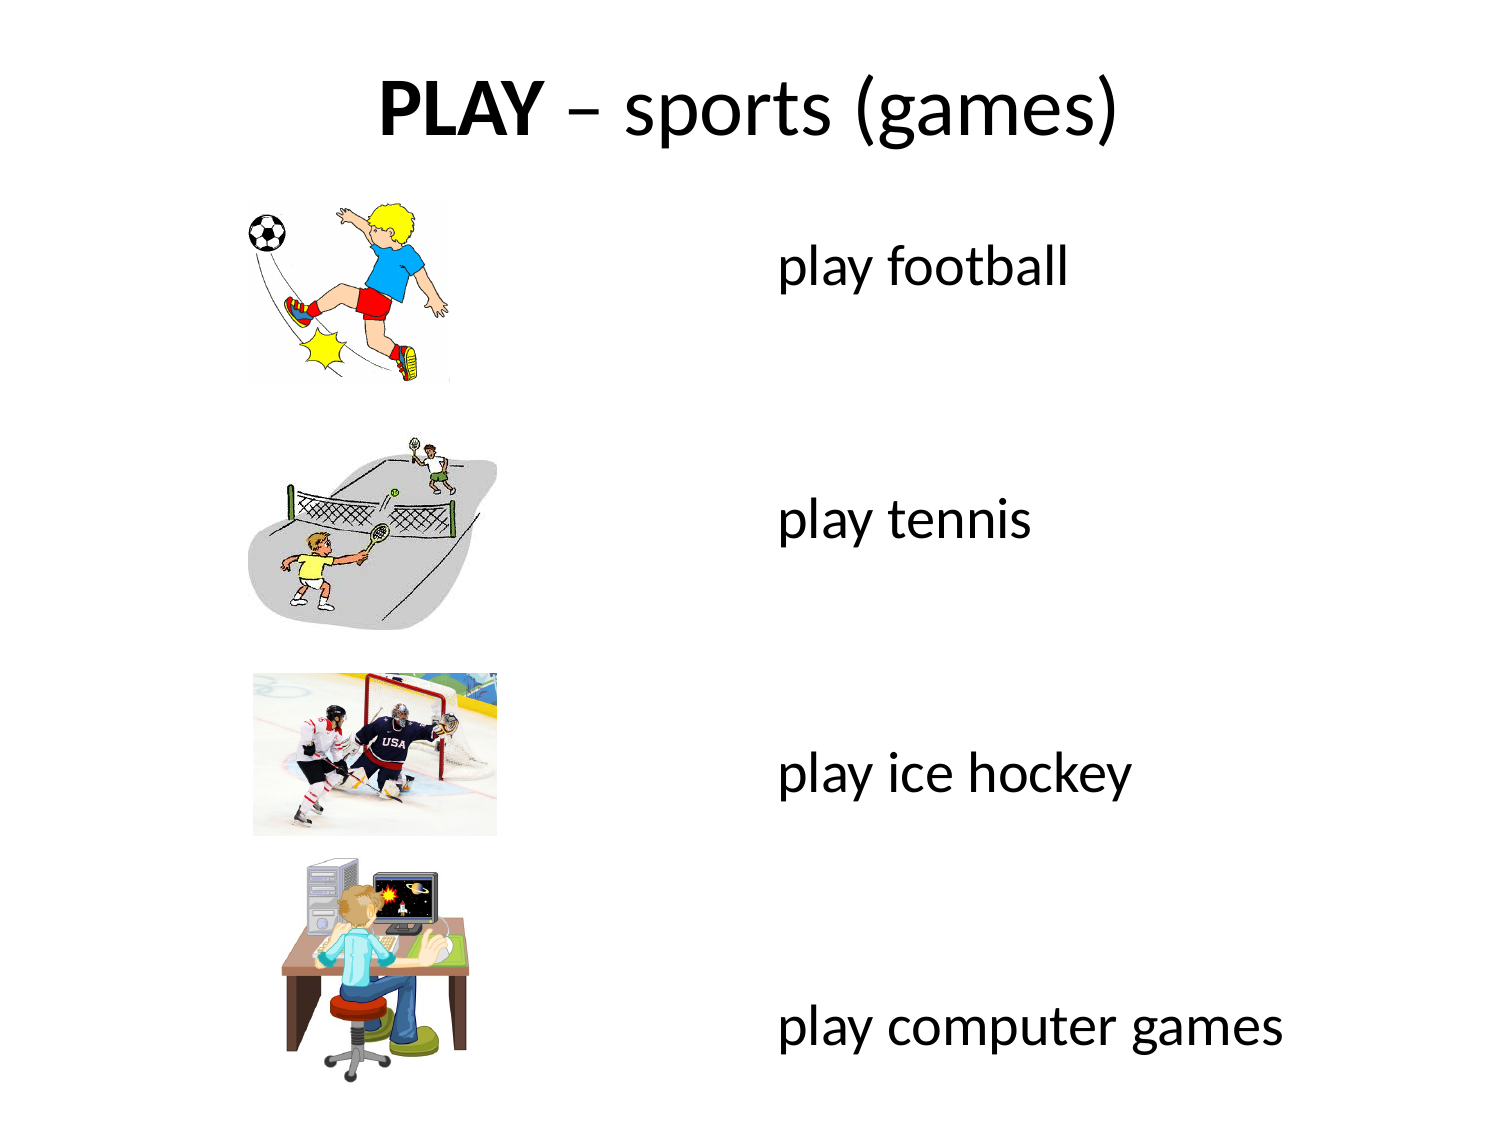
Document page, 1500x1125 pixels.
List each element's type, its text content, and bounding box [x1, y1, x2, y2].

list play football play tennis play ice hockey play computer games [762, 219, 1426, 1095]
picture [248, 196, 450, 383]
title PLAY – sports (games) [75, 45, 1426, 150]
picture [253, 673, 497, 836]
picture [248, 432, 497, 630]
picture [281, 857, 470, 1083]
